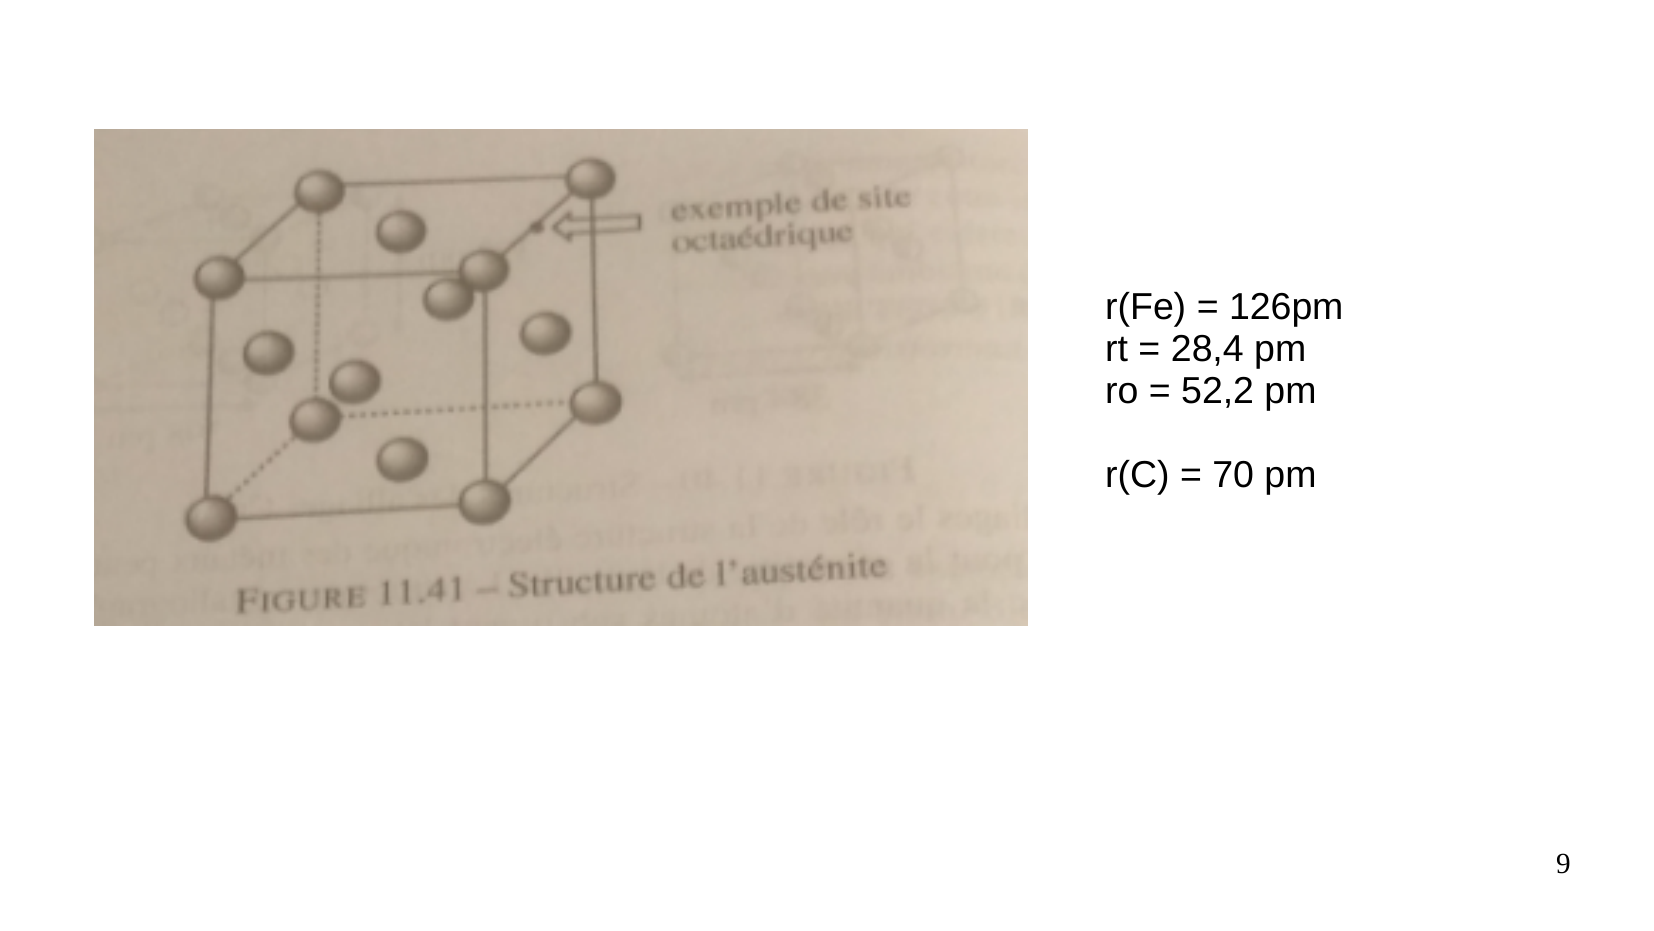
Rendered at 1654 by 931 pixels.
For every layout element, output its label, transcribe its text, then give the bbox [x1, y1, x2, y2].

picture [94, 129, 1028, 626]
text_box r(Fe) = 126pm rt = 28,4 pm ro = 52,2 pm r(C) = 70 pm [1090, 278, 1563, 931]
